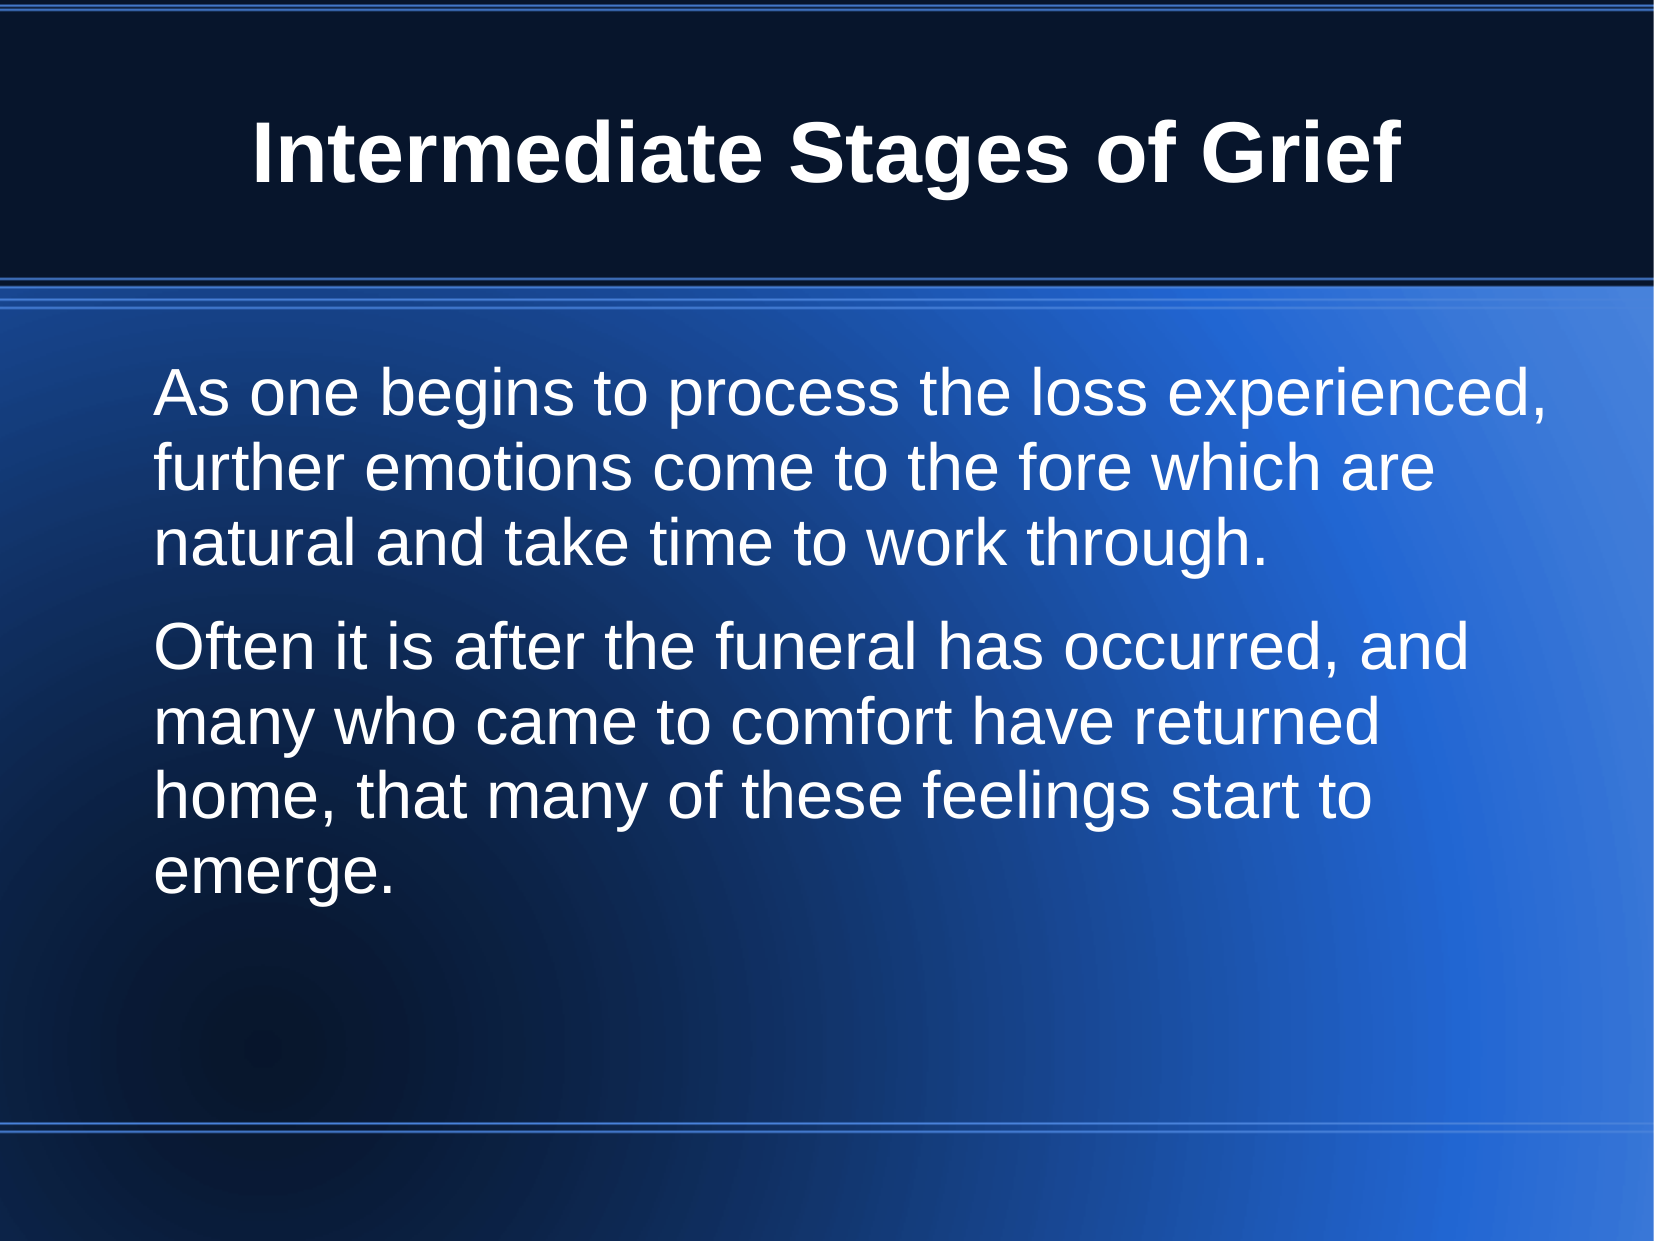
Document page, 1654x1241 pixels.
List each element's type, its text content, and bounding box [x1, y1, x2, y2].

title Intermediate Stages of Grief [82, 49, 1571, 257]
list As one begins to process the loss experienced, further emotions come to the fore which are natural and take time to work through. Often it is after the funeral has occurred, and many who came to comfort have returned home, that many of these feelings start to emerge. [82, 355, 1571, 1058]
picture [0, 0, 1654, 1241]
